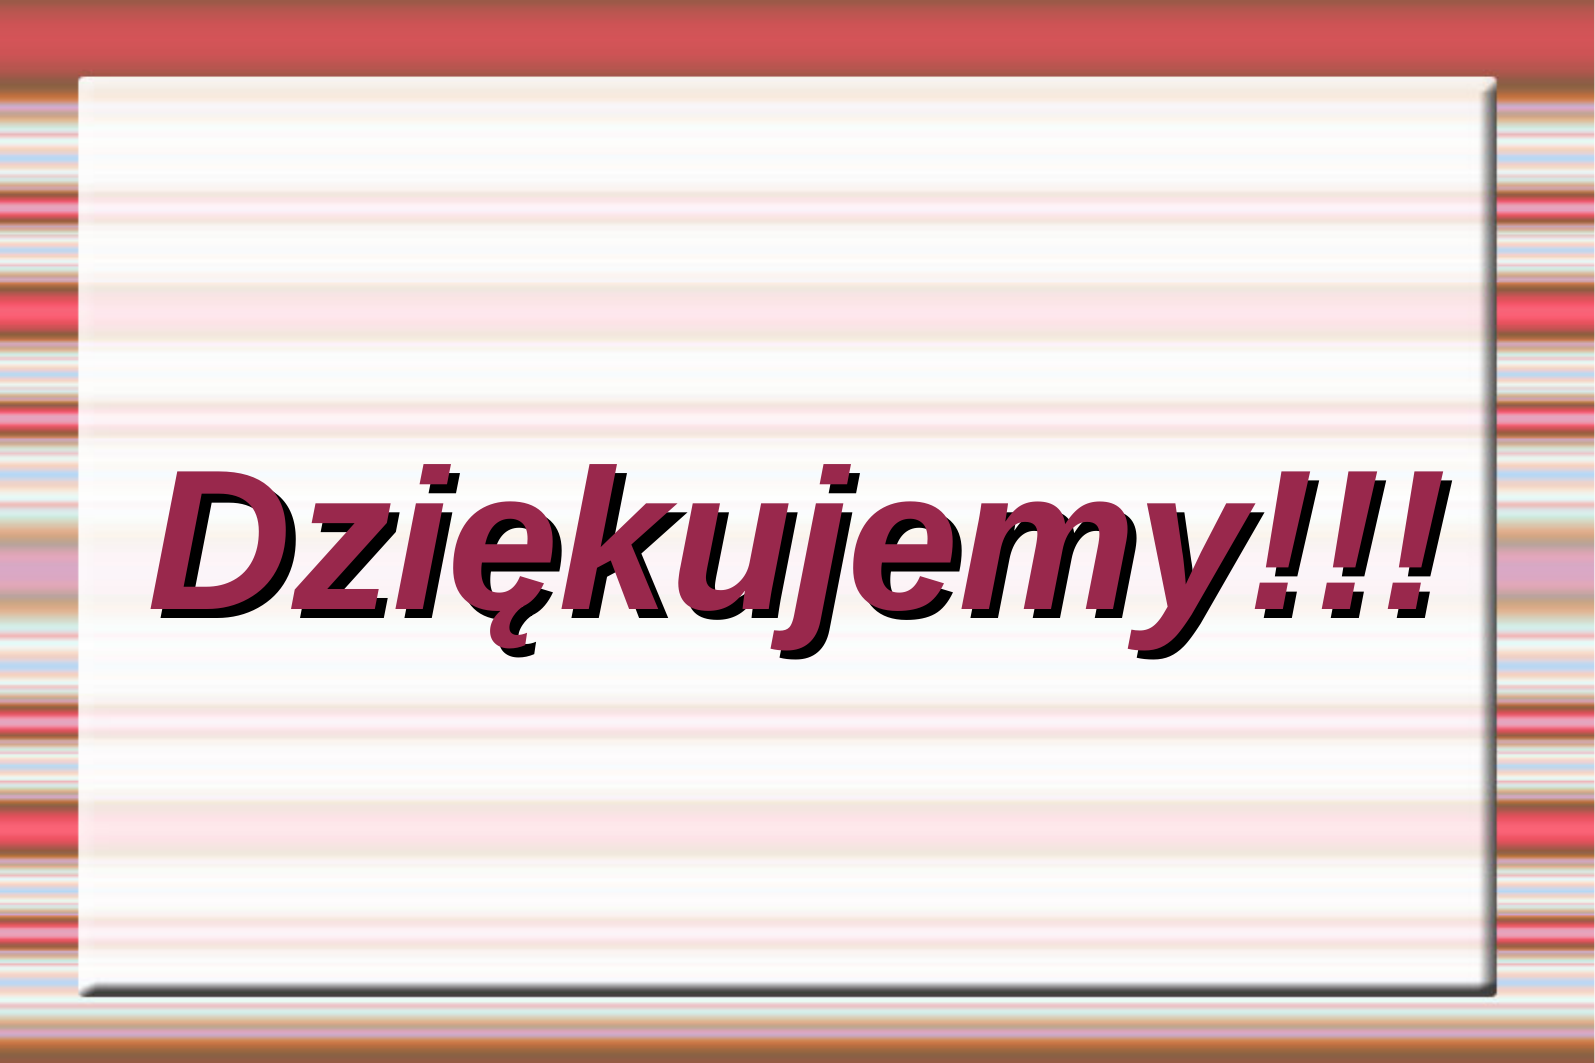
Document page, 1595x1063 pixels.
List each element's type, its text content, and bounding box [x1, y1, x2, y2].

title Dziękujemy!!! [117, 105, 1479, 975]
picture [0, 0, 1595, 1063]
